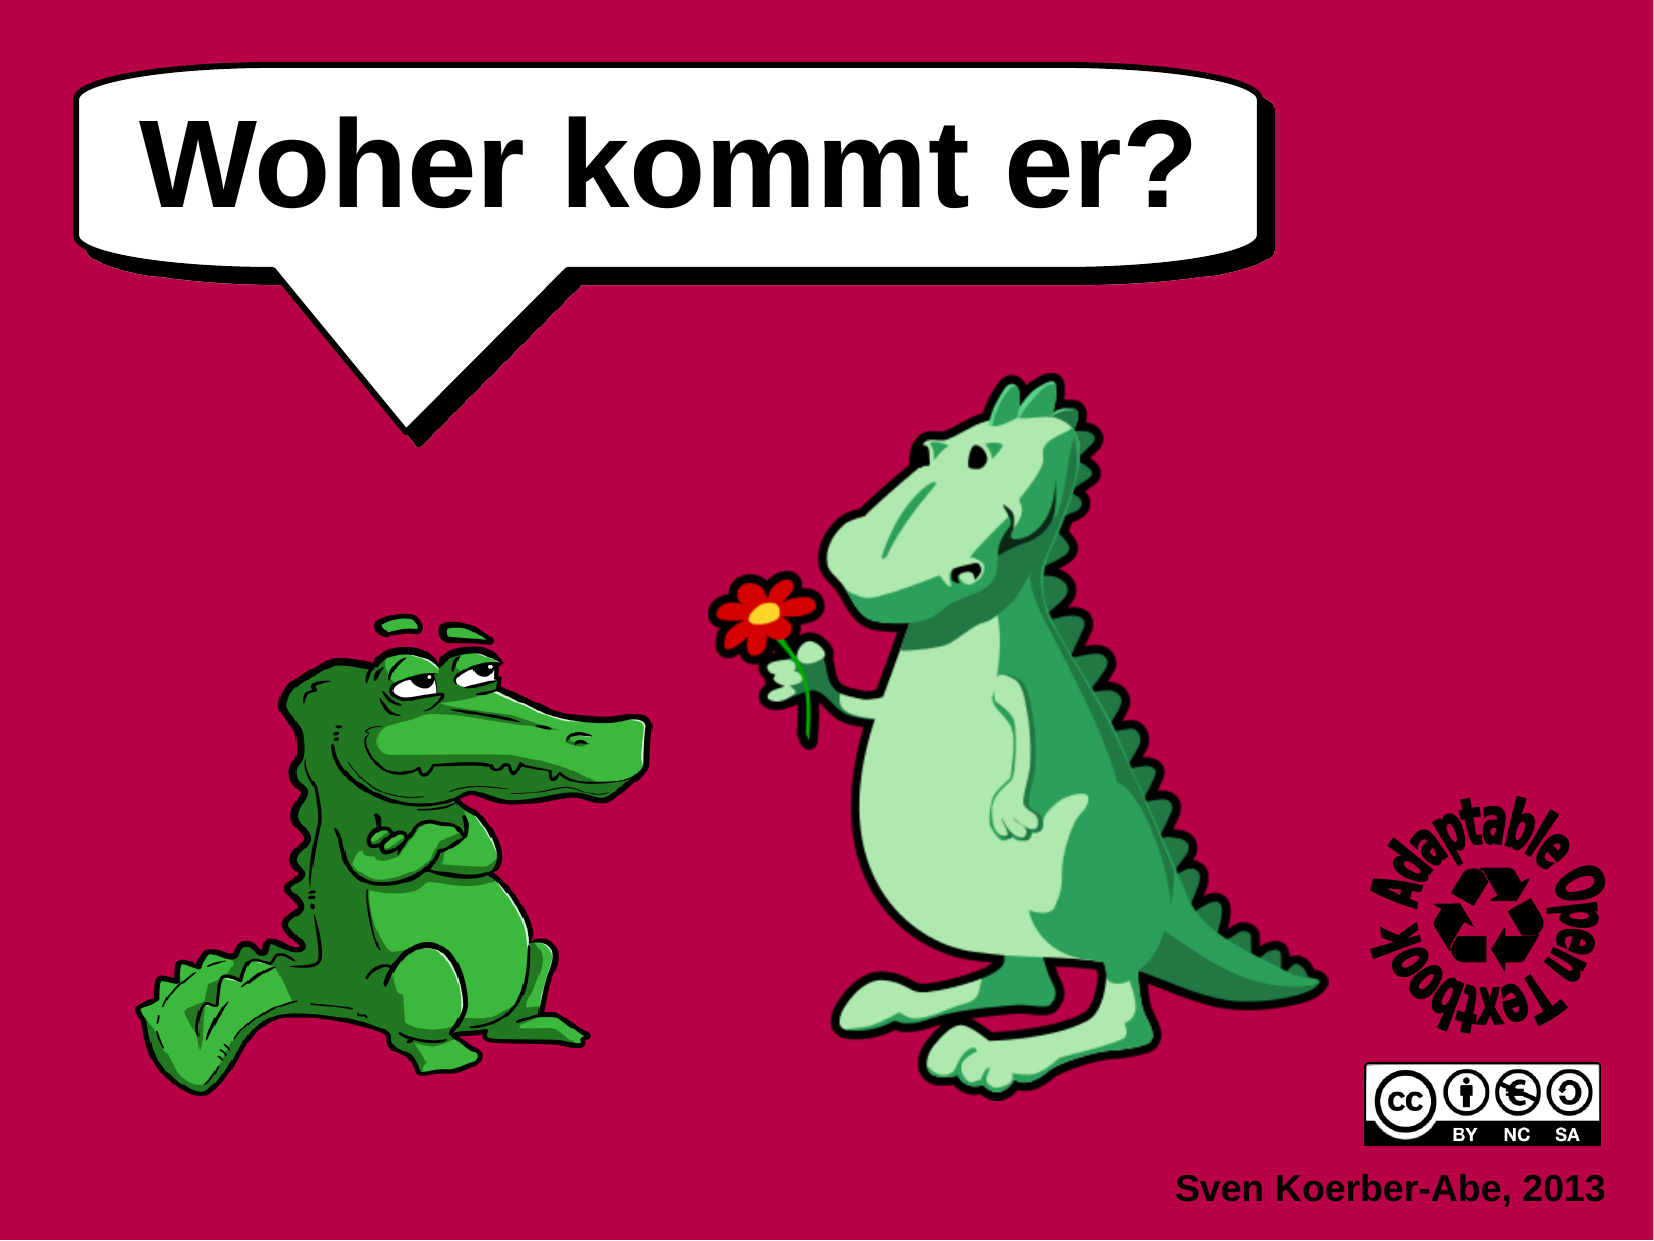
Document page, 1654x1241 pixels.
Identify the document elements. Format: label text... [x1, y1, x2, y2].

text_box [1371, 879, 1423, 909]
text_box [1432, 978, 1464, 1031]
text_box [1547, 902, 1598, 928]
picture [1364, 1062, 1601, 1146]
text_box [1556, 929, 1595, 954]
text_box Sven Koerber-Abe, 2013 [1096, 1160, 1621, 1220]
text_box [1501, 984, 1528, 1022]
text_box [1452, 868, 1529, 905]
text_box [1459, 798, 1482, 845]
text_box [1555, 866, 1605, 900]
text_box [1505, 796, 1535, 850]
text_box [1410, 965, 1442, 999]
text_box Woher kommt er? [100, 86, 1239, 248]
text_box [1525, 810, 1559, 857]
text_box [1537, 834, 1569, 869]
text_box [1371, 923, 1421, 958]
text_box [1544, 947, 1586, 981]
text_box [1434, 904, 1473, 951]
text_box [1455, 984, 1504, 1033]
picture [135, 613, 653, 1096]
text_box [1433, 814, 1465, 866]
text_box [1392, 948, 1428, 977]
text_box [1451, 936, 1486, 962]
text_box [1525, 975, 1567, 1026]
text_box [1410, 830, 1448, 865]
text_box [76, 64, 1260, 433]
text_box [1388, 838, 1433, 882]
picture [708, 373, 1329, 1101]
text_box [1492, 899, 1543, 970]
text_box [1483, 806, 1505, 845]
